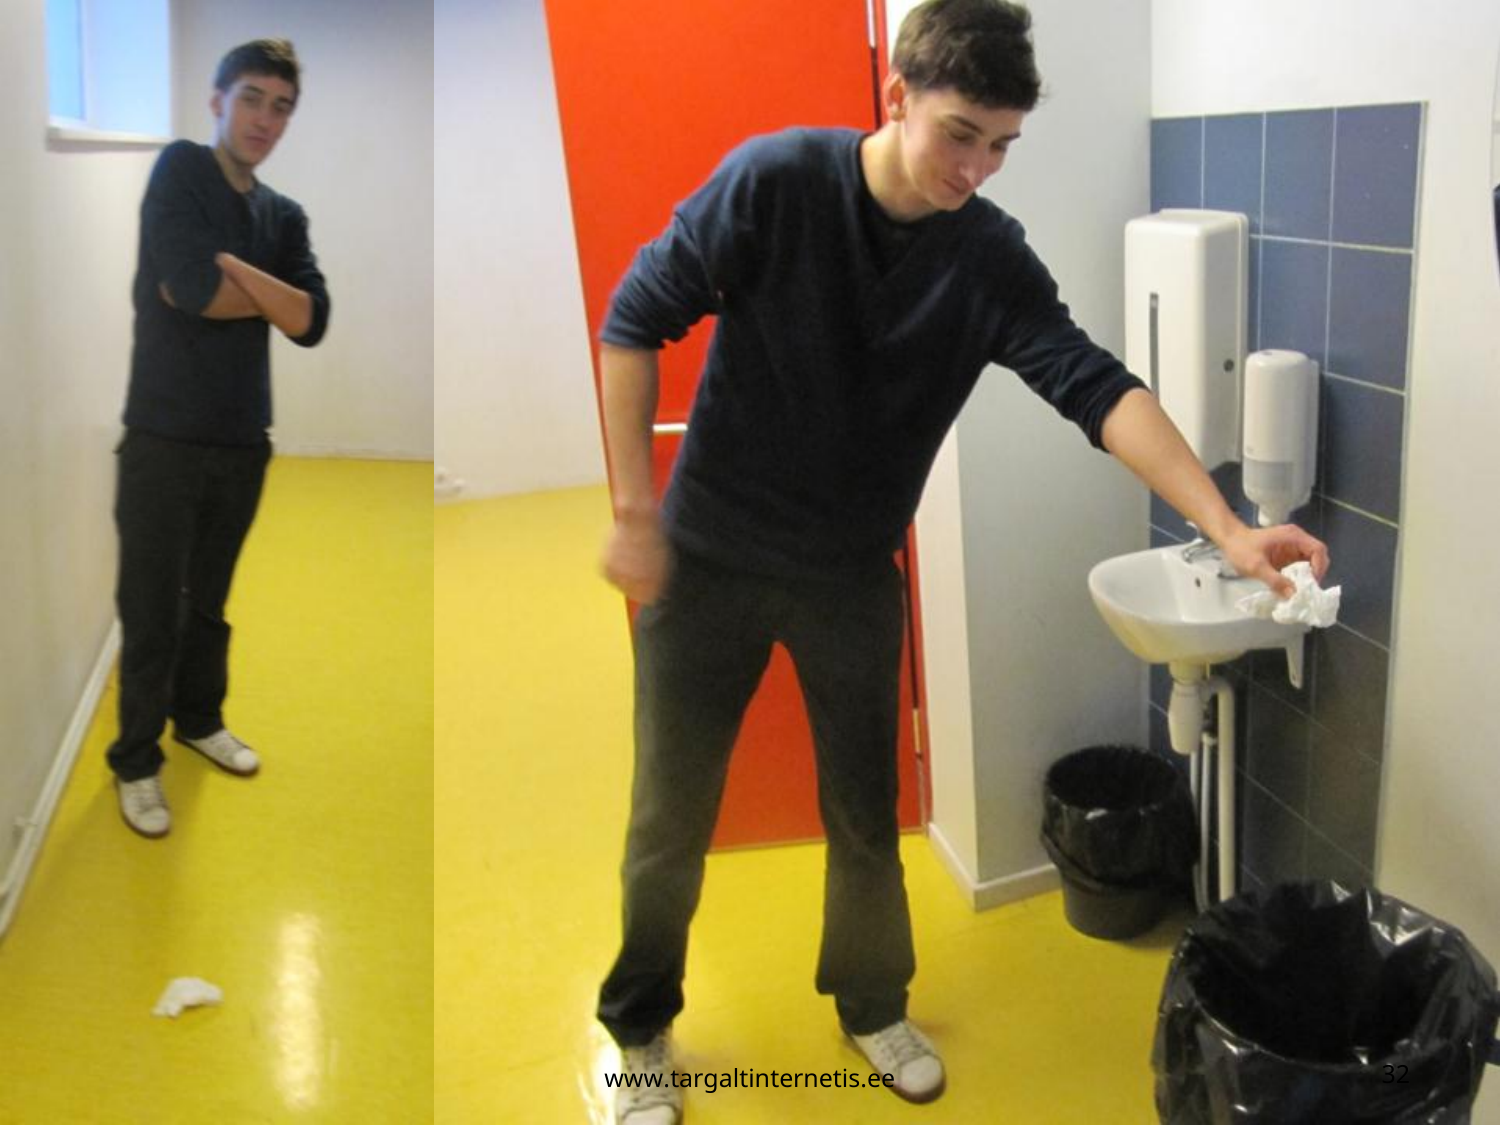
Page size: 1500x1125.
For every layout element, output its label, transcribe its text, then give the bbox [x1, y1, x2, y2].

text_box www.targaltinternetis.ee [512, 1025, 988, 1101]
text_box [434, 0, 1500, 1125]
text_box <number> [1074, 1025, 1426, 1101]
picture [0, 0, 434, 1125]
